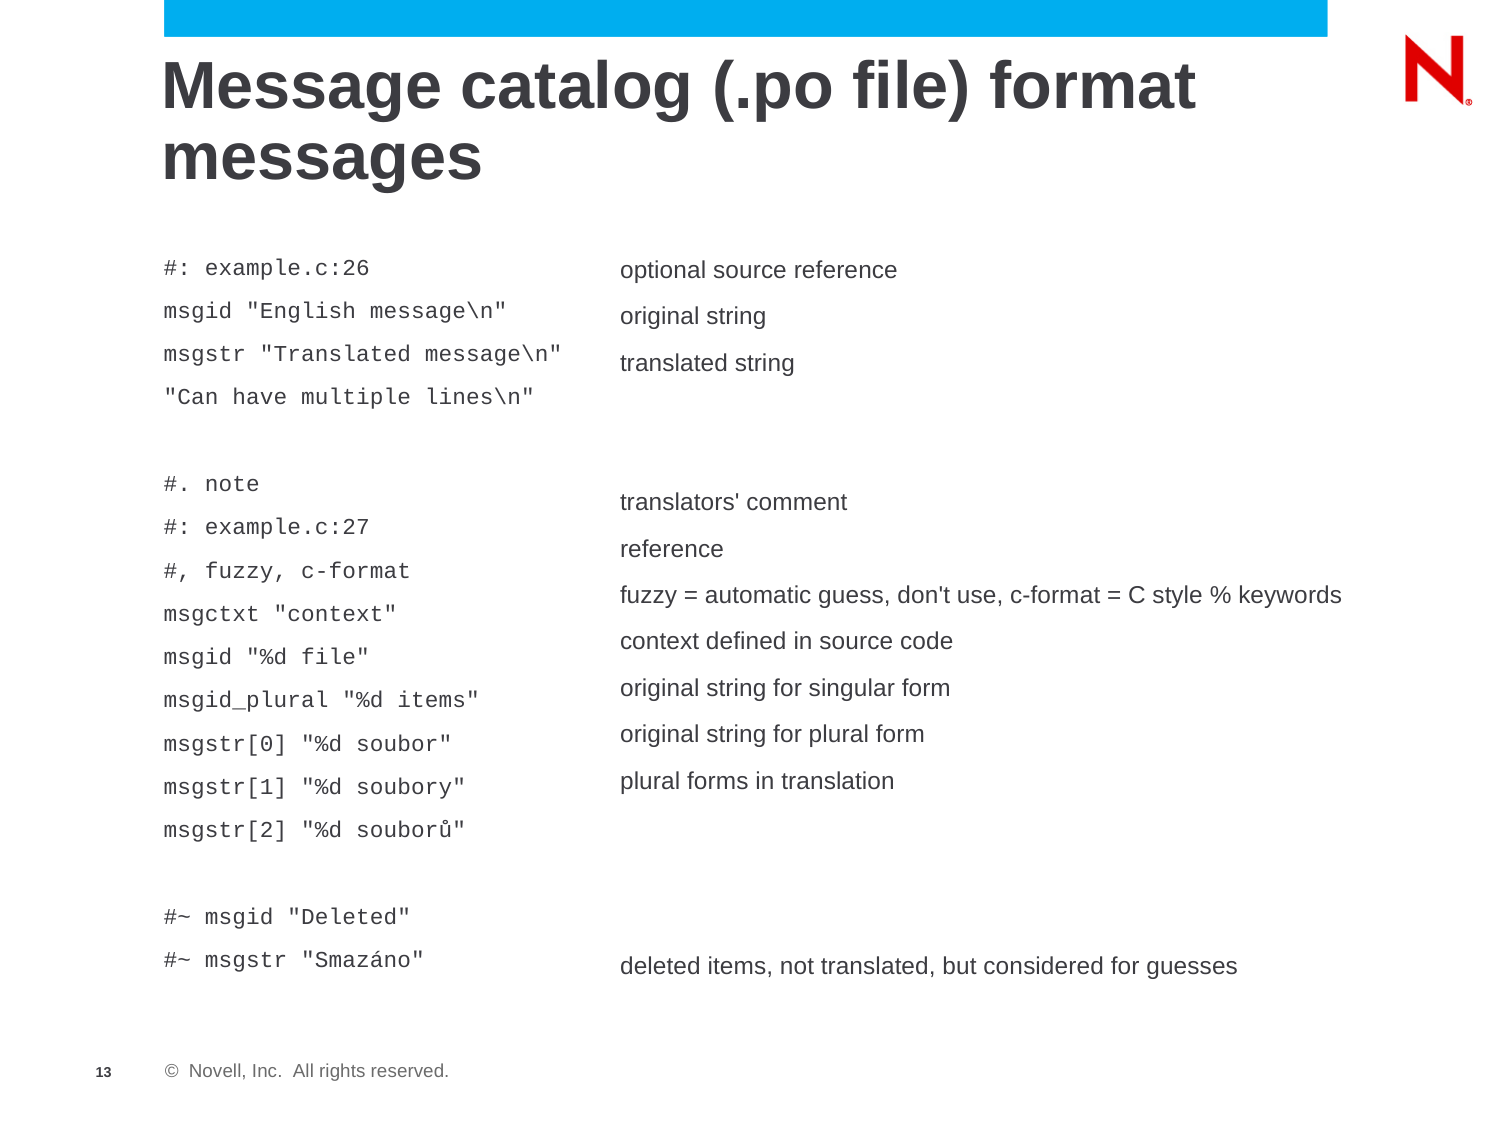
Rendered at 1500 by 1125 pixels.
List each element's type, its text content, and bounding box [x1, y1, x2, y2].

list optional source reference original string translated string translators' comment reference fuzzy = automatic guess, don't use, c-format = C style % keywords context defined in source code original string for singular form original string for plural form plural forms in translation deleted items, not translated, but considered for guesses [620, 254, 1404, 986]
picture [1403, 32, 1473, 107]
title Message catalog (.po file) format messages [161, 41, 1383, 205]
list #: example.c:26 msgid "English message\n" msgstr "Translated message\n" "Can have multiple lines\n" #. note #: example.c:27 #, fuzzy, c-format msgctxt "context" msgid "%d file" msgid_plural "%d items" msgstr[0] "%d soubor" msgstr[1] "%d soubory" msgstr[2] "%d souborů" #~ msgid "Deleted" #~ msgstr "Smazáno" [163, 254, 620, 986]
